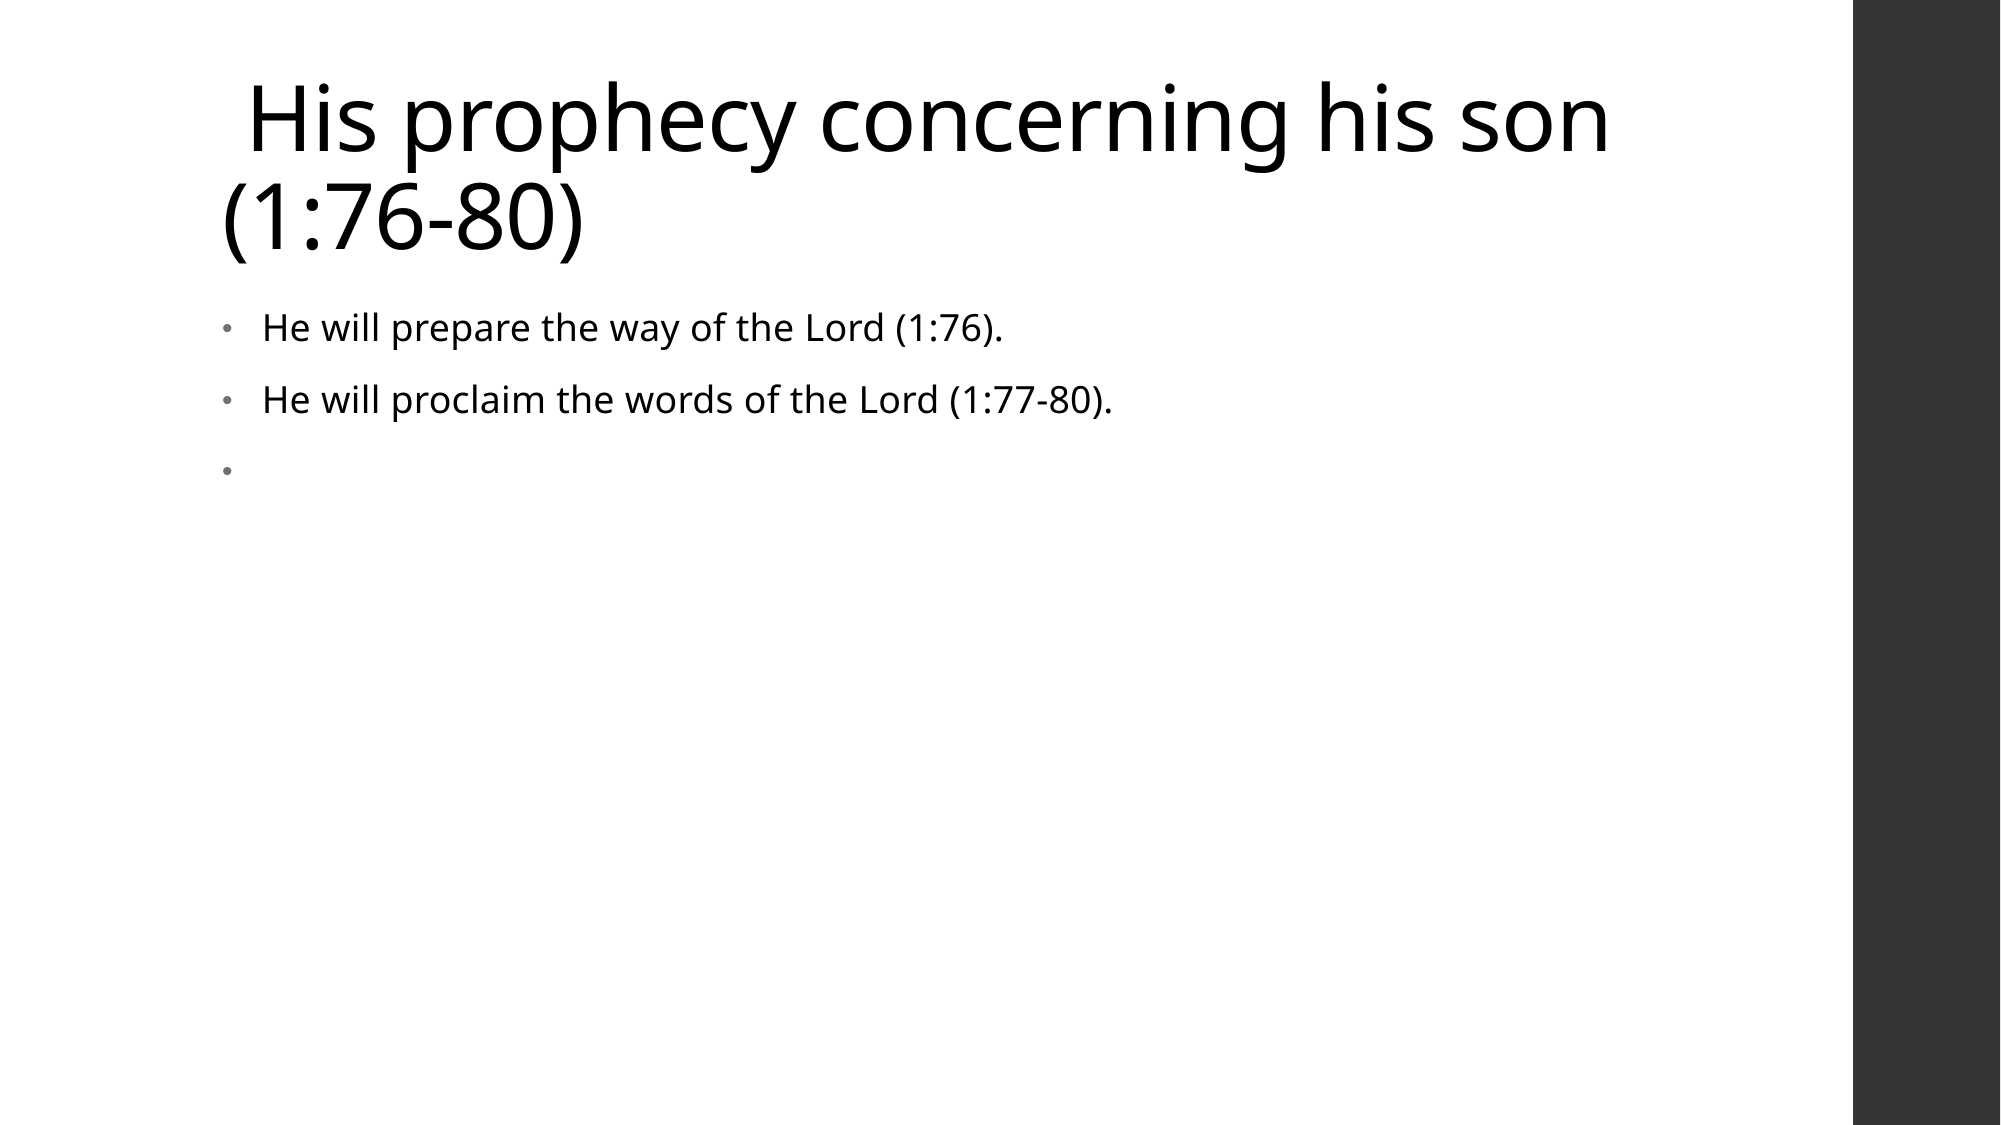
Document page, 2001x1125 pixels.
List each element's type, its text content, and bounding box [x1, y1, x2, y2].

title His prophecy concerning his son (1:76-80) [206, 60, 1797, 278]
list He will prepare the way of the Lord (1:76). He will proclaim the words of the Lord (1:77-80). [206, 299, 1617, 1014]
